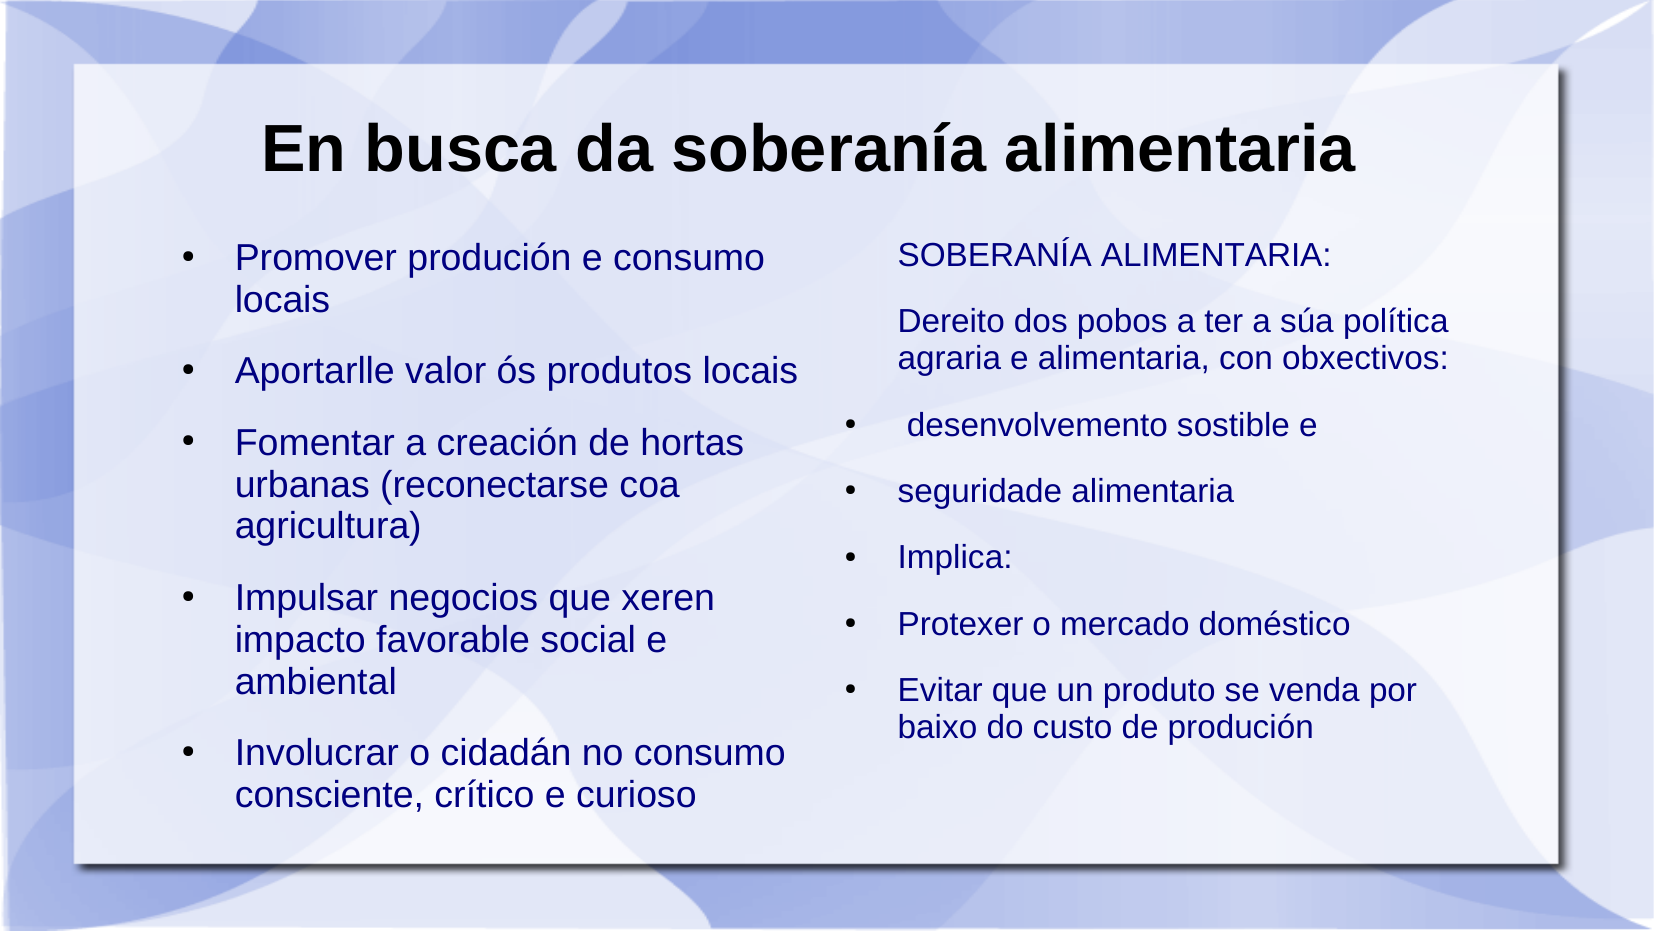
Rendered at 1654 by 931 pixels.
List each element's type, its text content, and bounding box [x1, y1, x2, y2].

picture [0, 0, 1654, 931]
title En busca da soberanía alimentaria [82, 90, 1536, 207]
list Promover produción e consumo locais Aportarlle valor ós produtos locais Fomentar a creación de hortas urbanas (reconectarse coa agricultura) Impulsar negocios que xeren impacto favorable social e ambiental Involucrar o cidadán no consumo consciente, crítico e curioso [163, 236, 826, 833]
list SOBERANÍA ALIMENTARIA: Dereito dos pobos a ter a súa política agraria e alimentaria, con obxectivos: desenvolvemento sostible e seguridade alimentaria Implica: Protexer o mercado doméstico Evitar que un produto se venda por baixo do custo de produción [826, 236, 1490, 833]
